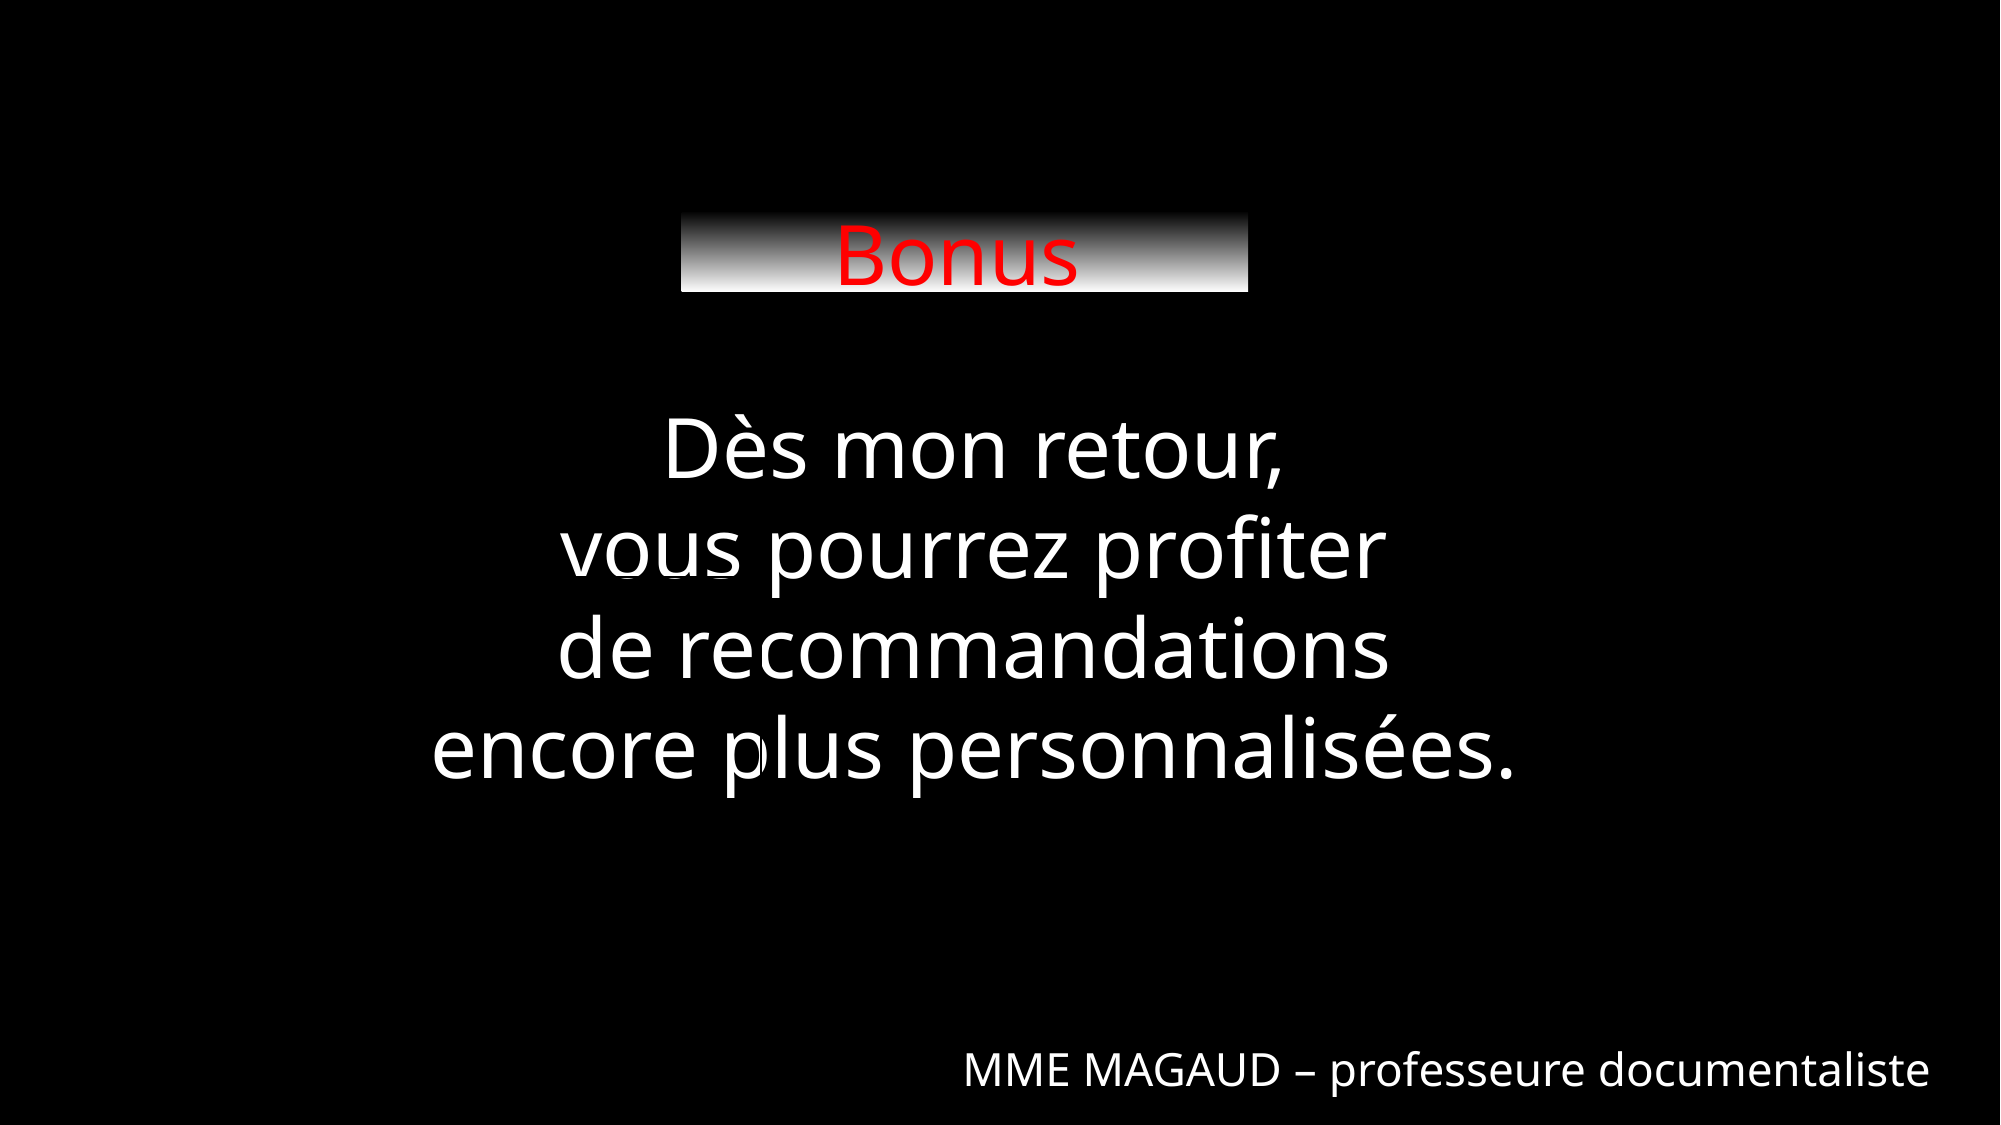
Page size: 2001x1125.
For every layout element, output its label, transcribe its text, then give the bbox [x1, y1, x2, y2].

text_box Bonus [681, 212, 1249, 292]
text_box Dès mon retour, vous pourrez profiter de recommandations encore plus personnalisées. [271, 398, 1678, 792]
text_box MME MAGAUD – professeure documentaliste [921, 1027, 1973, 1111]
text_box Dès mon retour, vous pourrez profiter de recommandations encore plus personnalisées. [271, 578, 760, 792]
